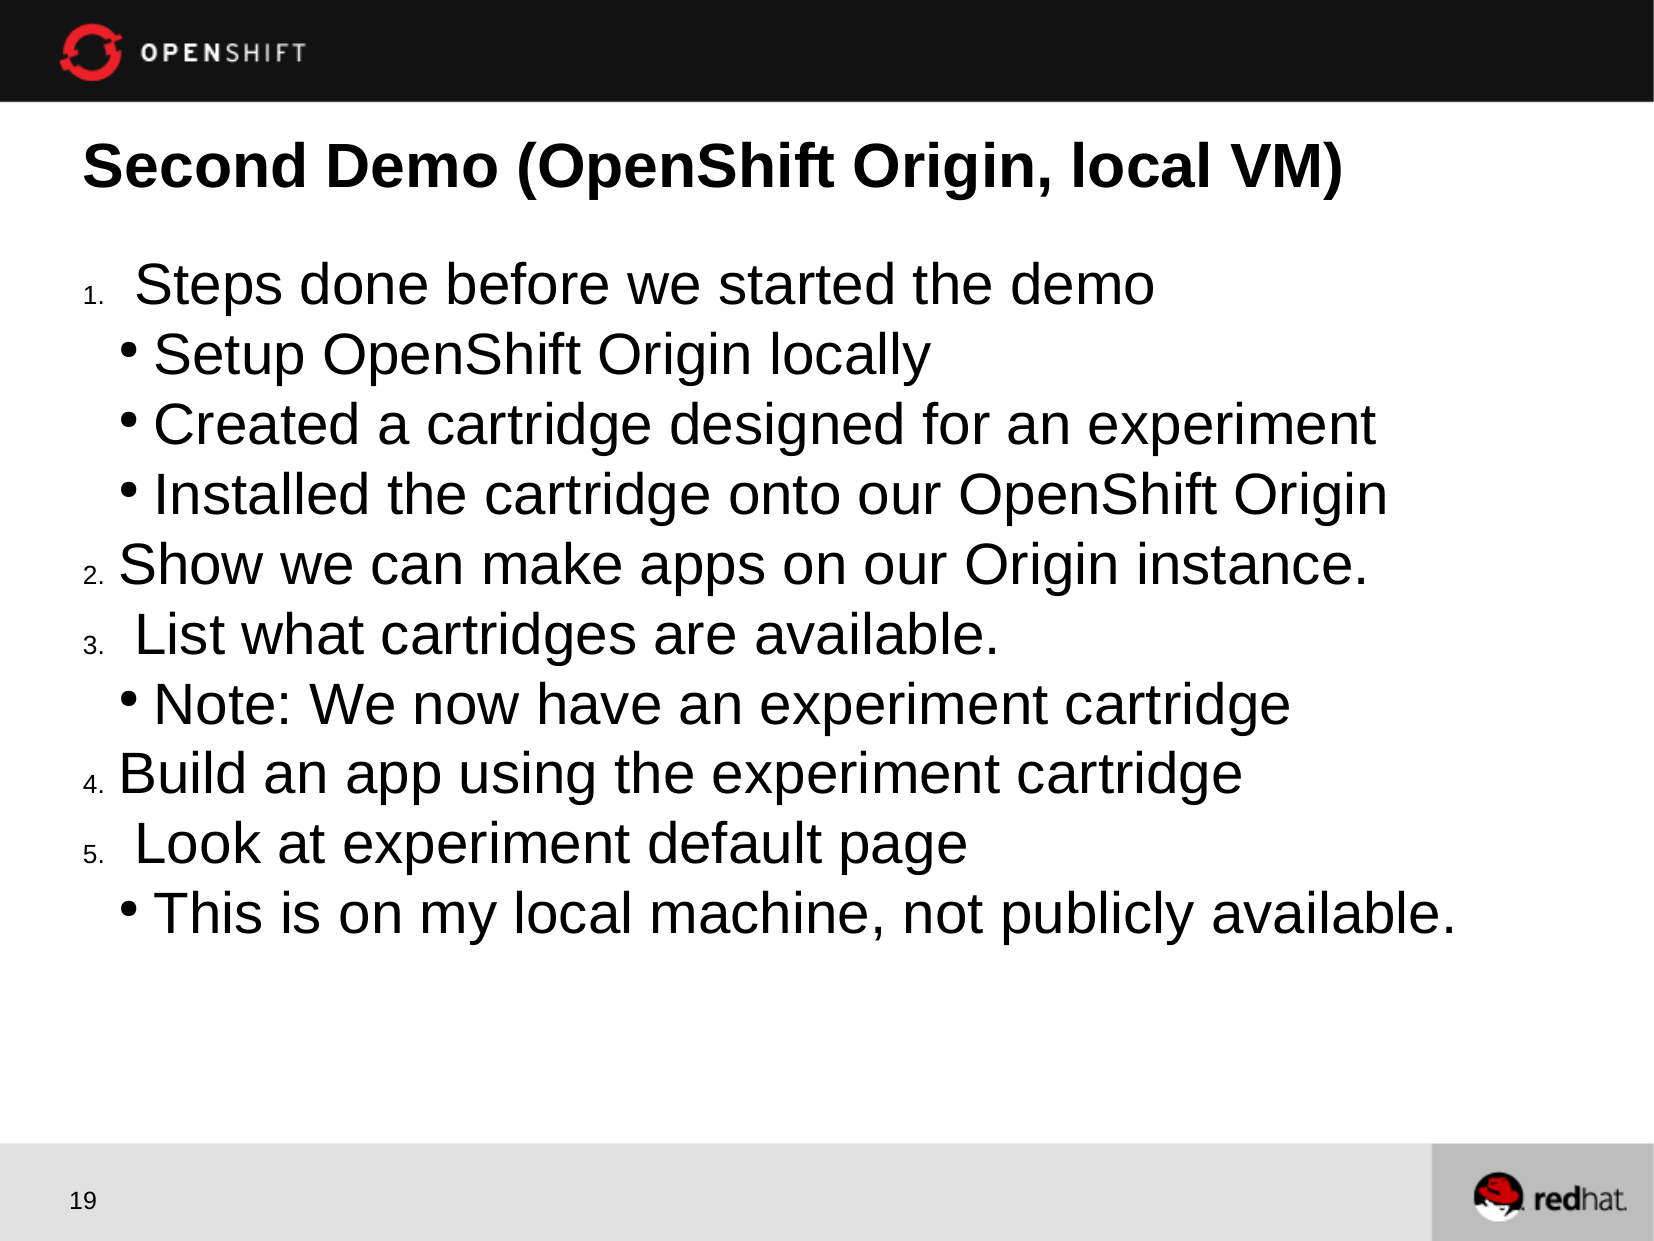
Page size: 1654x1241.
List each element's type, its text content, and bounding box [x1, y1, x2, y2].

text_box Second Demo (OpenShift Origin, local VM) [82, 90, 1571, 241]
picture [0, 0, 1654, 1241]
text_box Steps done before we started the demo Setup OpenShift Origin locally Created a cartridge designed for an experiment Installed the cartridge onto our OpenShift Origin Show we can make apps on our Origin instance. List what cartridges are available. Note: We now have an experiment cartridge Build an app using the experiment cartridge Look at experiment default page This is on my local machine, not publicly available. [82, 241, 1571, 1035]
